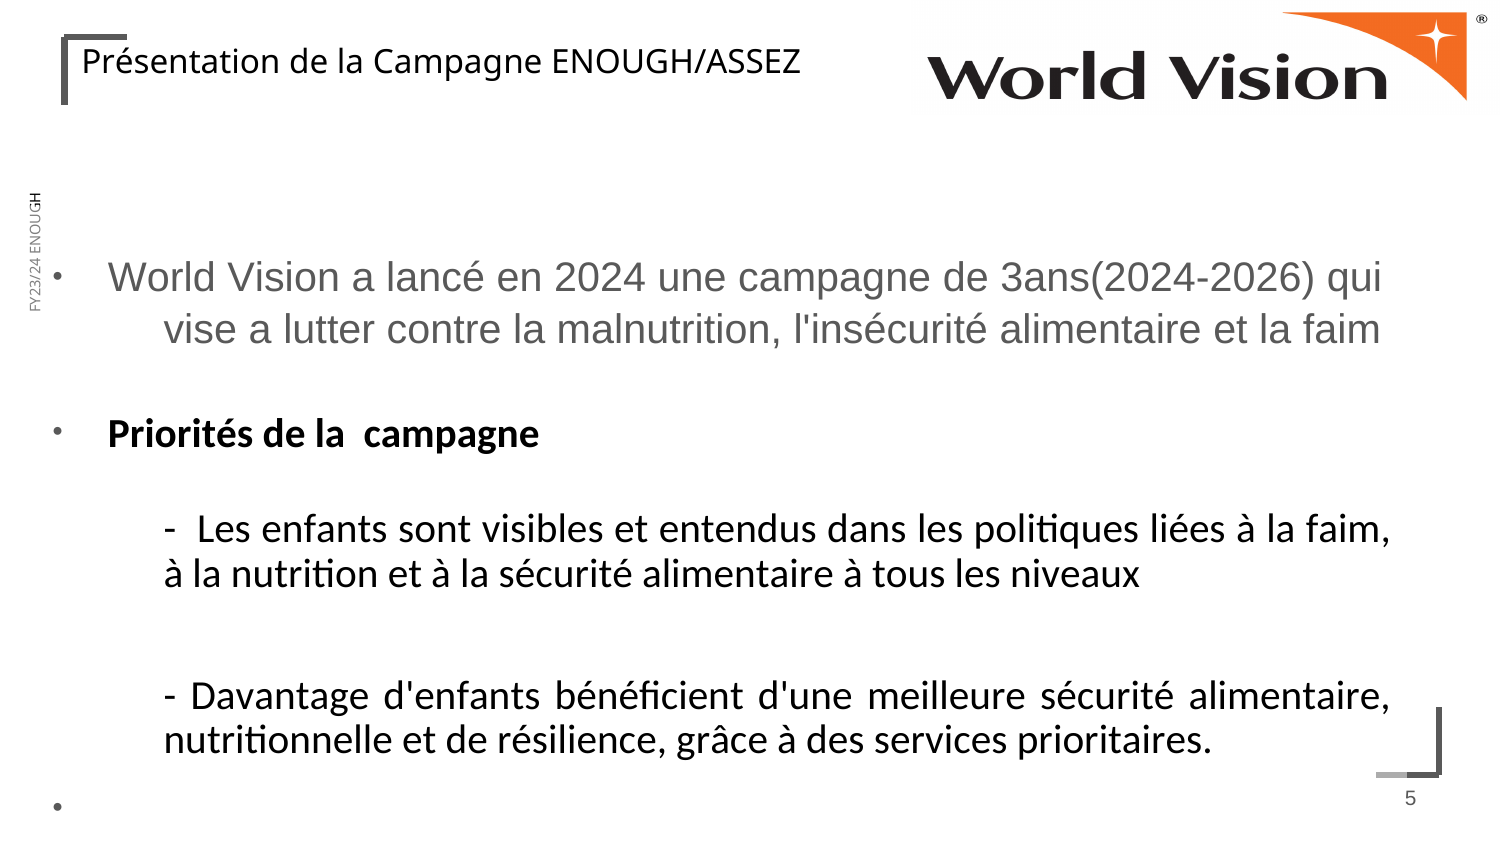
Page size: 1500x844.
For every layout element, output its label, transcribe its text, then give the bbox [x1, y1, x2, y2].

text_box [1389, 764, 1480, 830]
list World Vision a lancé en 2024 une campagne de 3ans(2024-2026) qui vise a lutter contre la malnutrition, l'insécurité alimentaire et la faim Priorités de la campagne - Les enfants sont visibles et entendus dans les politiques liées à la faim, à la nutrition et à la sécurité alimentaire à tous les niveaux - Davantage d'enfants bénéficient d'une meilleure sécurité alimentaire, nutritionnelle et de résilience, grâce à des services prioritaires. [0, 205, 1407, 830]
text_box FY23/24 ENOUGH [25, 66, 44, 205]
picture [911, 0, 1500, 115]
title Présentation de la Campagne ENOUGH/ASSEZ [66, 25, 911, 96]
